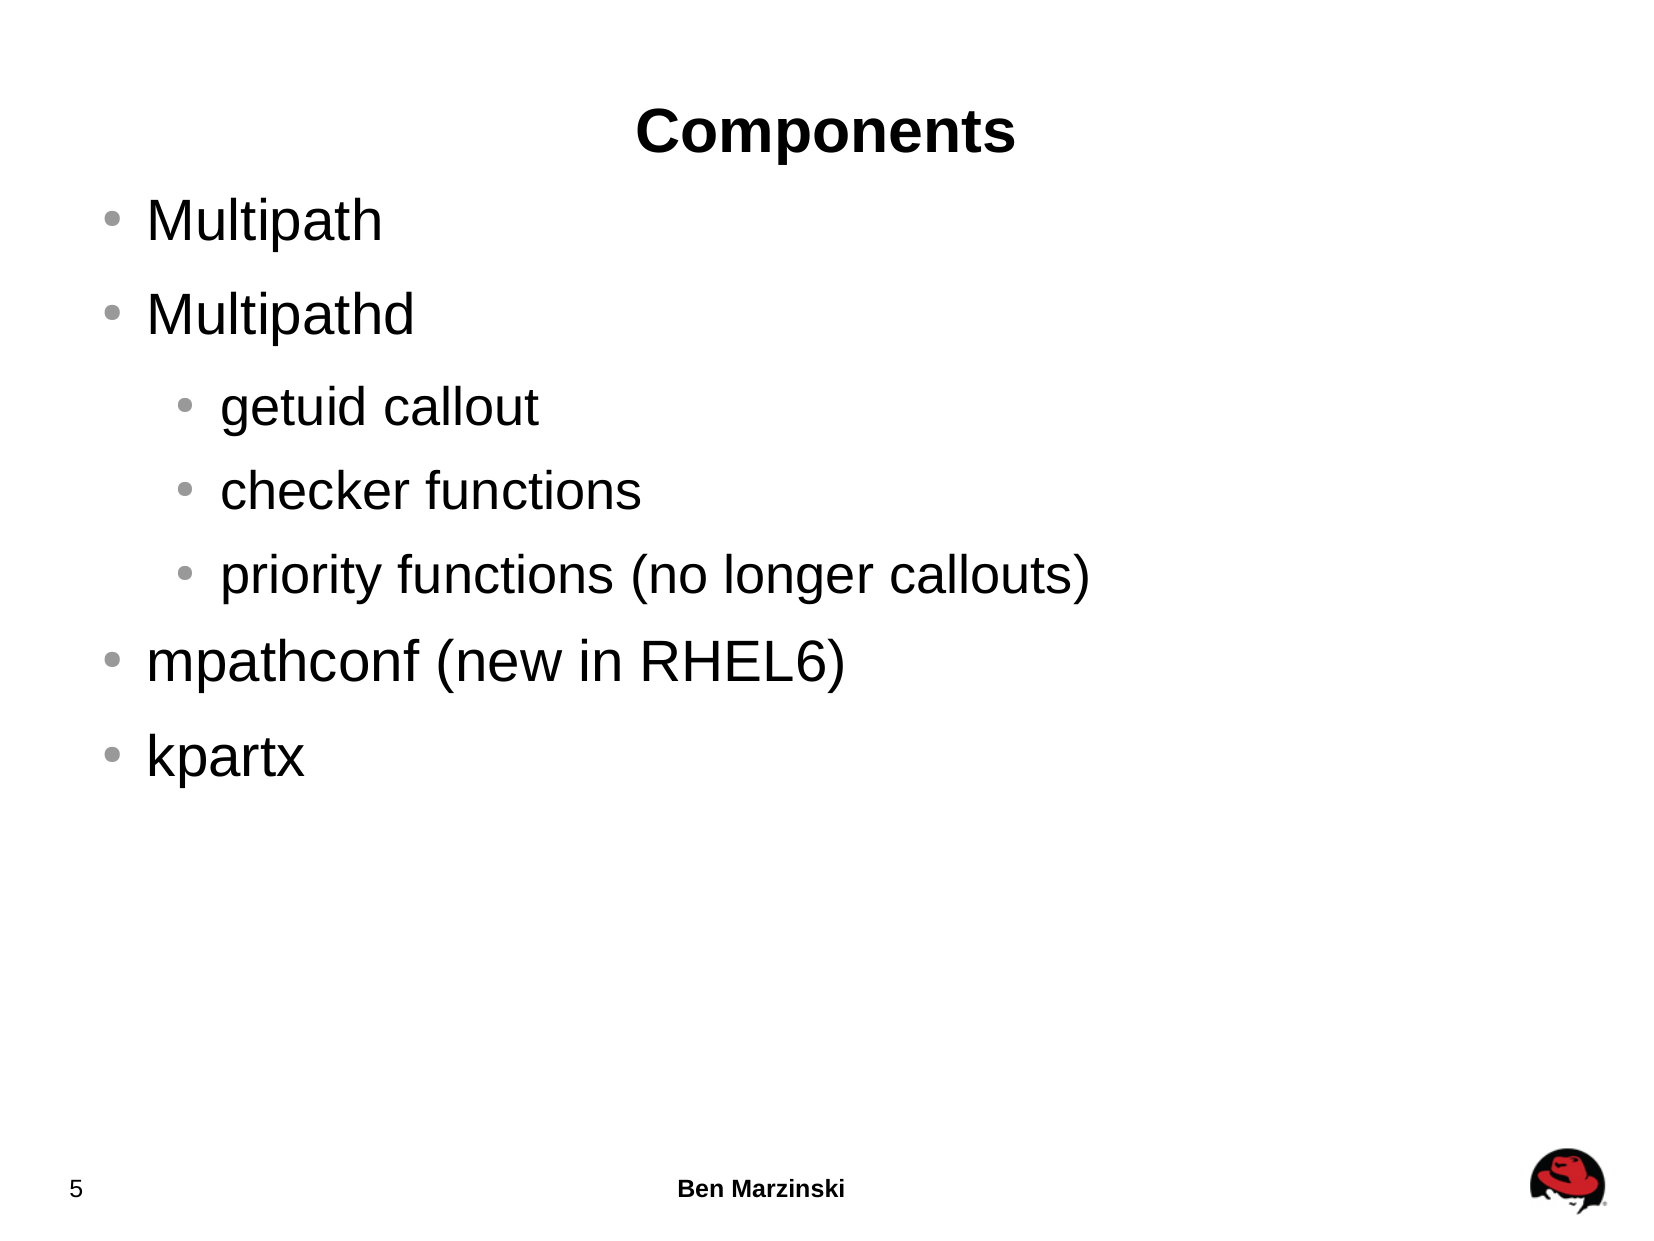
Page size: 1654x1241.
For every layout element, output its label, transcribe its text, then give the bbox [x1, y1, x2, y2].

title Components [82, 37, 1571, 226]
picture [1529, 1146, 1613, 1224]
list Multipath Multipathd getuid callout checker functions priority functions (no longer callouts) mpathconf (new in RHEL6) kpartx [86, 187, 1576, 981]
